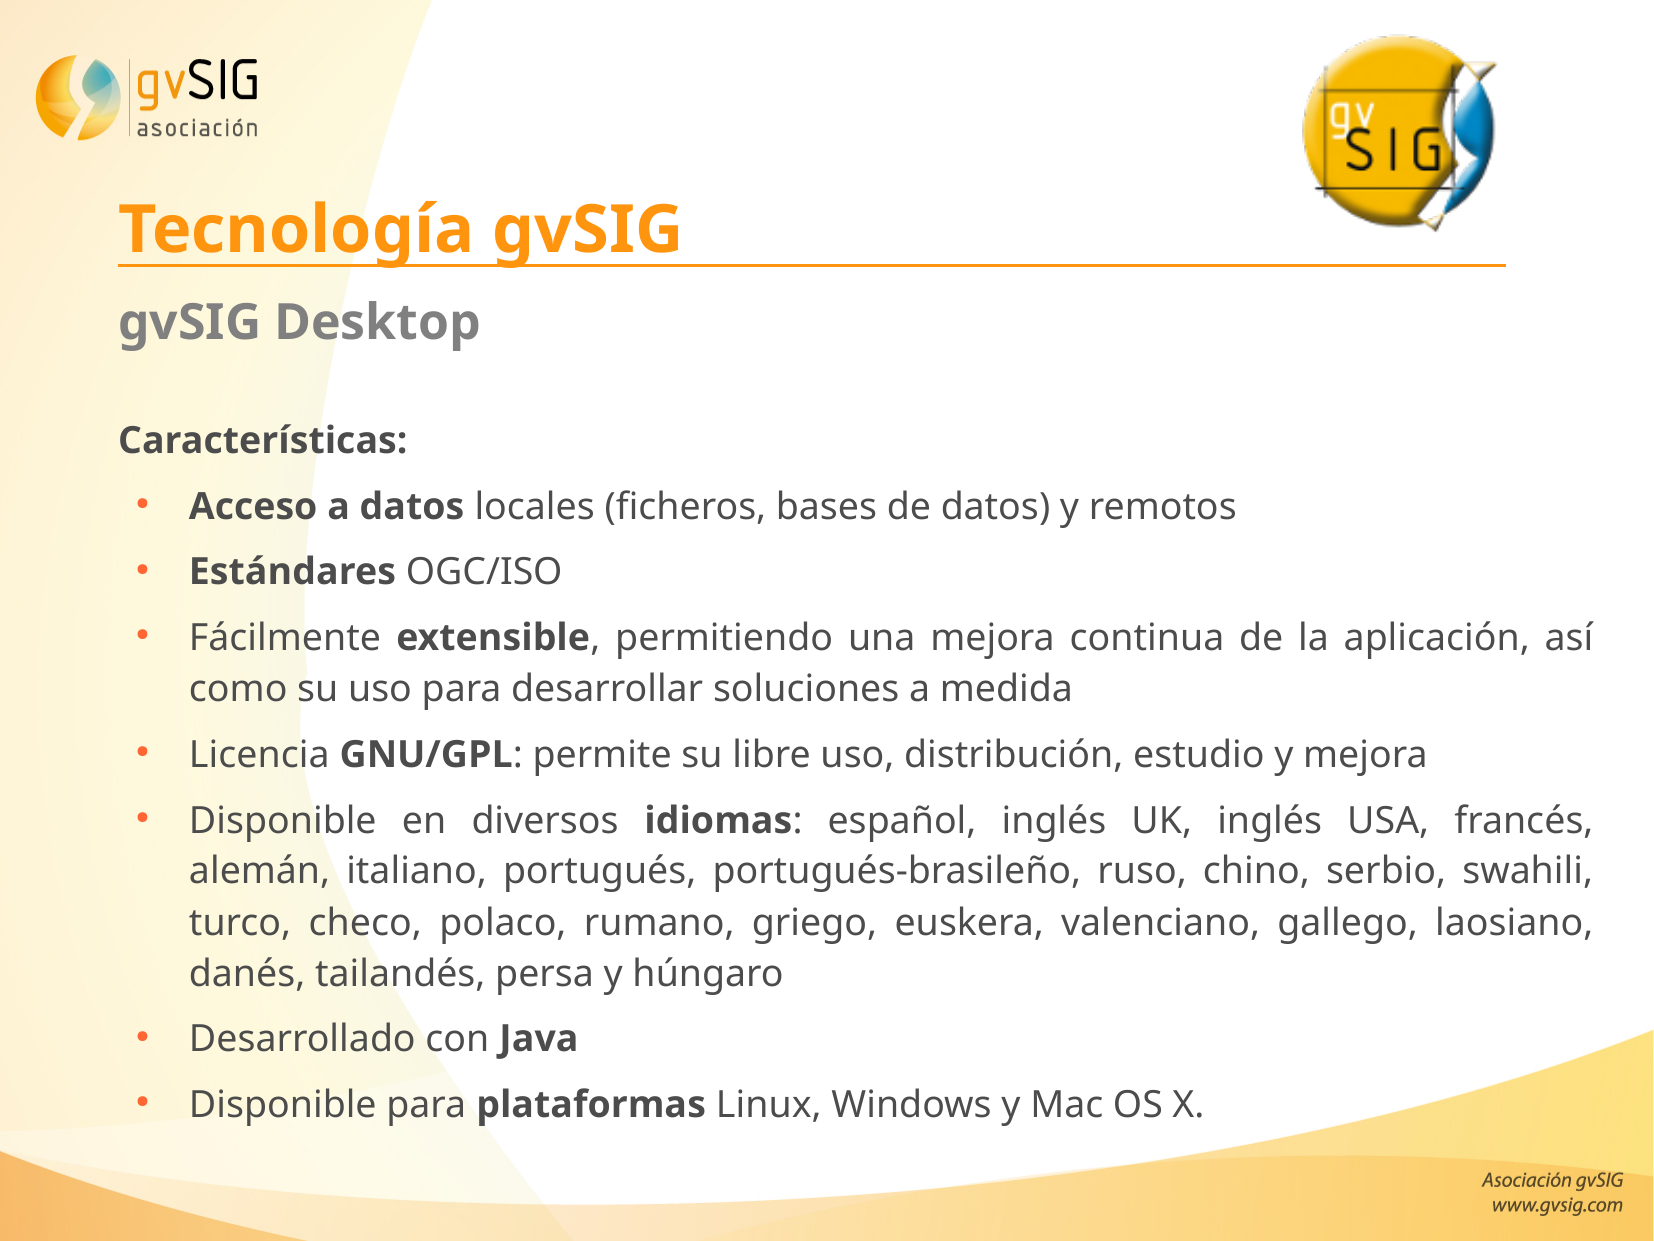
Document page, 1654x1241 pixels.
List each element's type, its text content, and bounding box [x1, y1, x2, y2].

list Características: Acceso a datos locales (ficheros, bases de datos) y remotos Estándares OGC/ISO Fácilmente extensible, permitiendo una mejora continua de la aplicación, así como su uso para desarrollar soluciones a medida Licencia GNU/GPL: permite su libre uso, distribución, estudio y mejora Disponible en diversos idiomas: español, inglés UK, inglés USA, francés, alemán, italiano, portugués, portugués-brasileño, ruso, chino, serbio, swahili, turco, checo, polaco, rumano, griego, euskera, valenciano, gallego, laosiano, danés, tailandés, persa y húngaro Desarrollado con Java Disponible para plataformas Linux, Windows y Mac OS X. [118, 413, 1595, 1141]
title gvSIG Desktop [118, 276, 857, 365]
picture [0, 0, 1654, 1241]
title Tecnología gvSIG [118, 177, 1607, 276]
